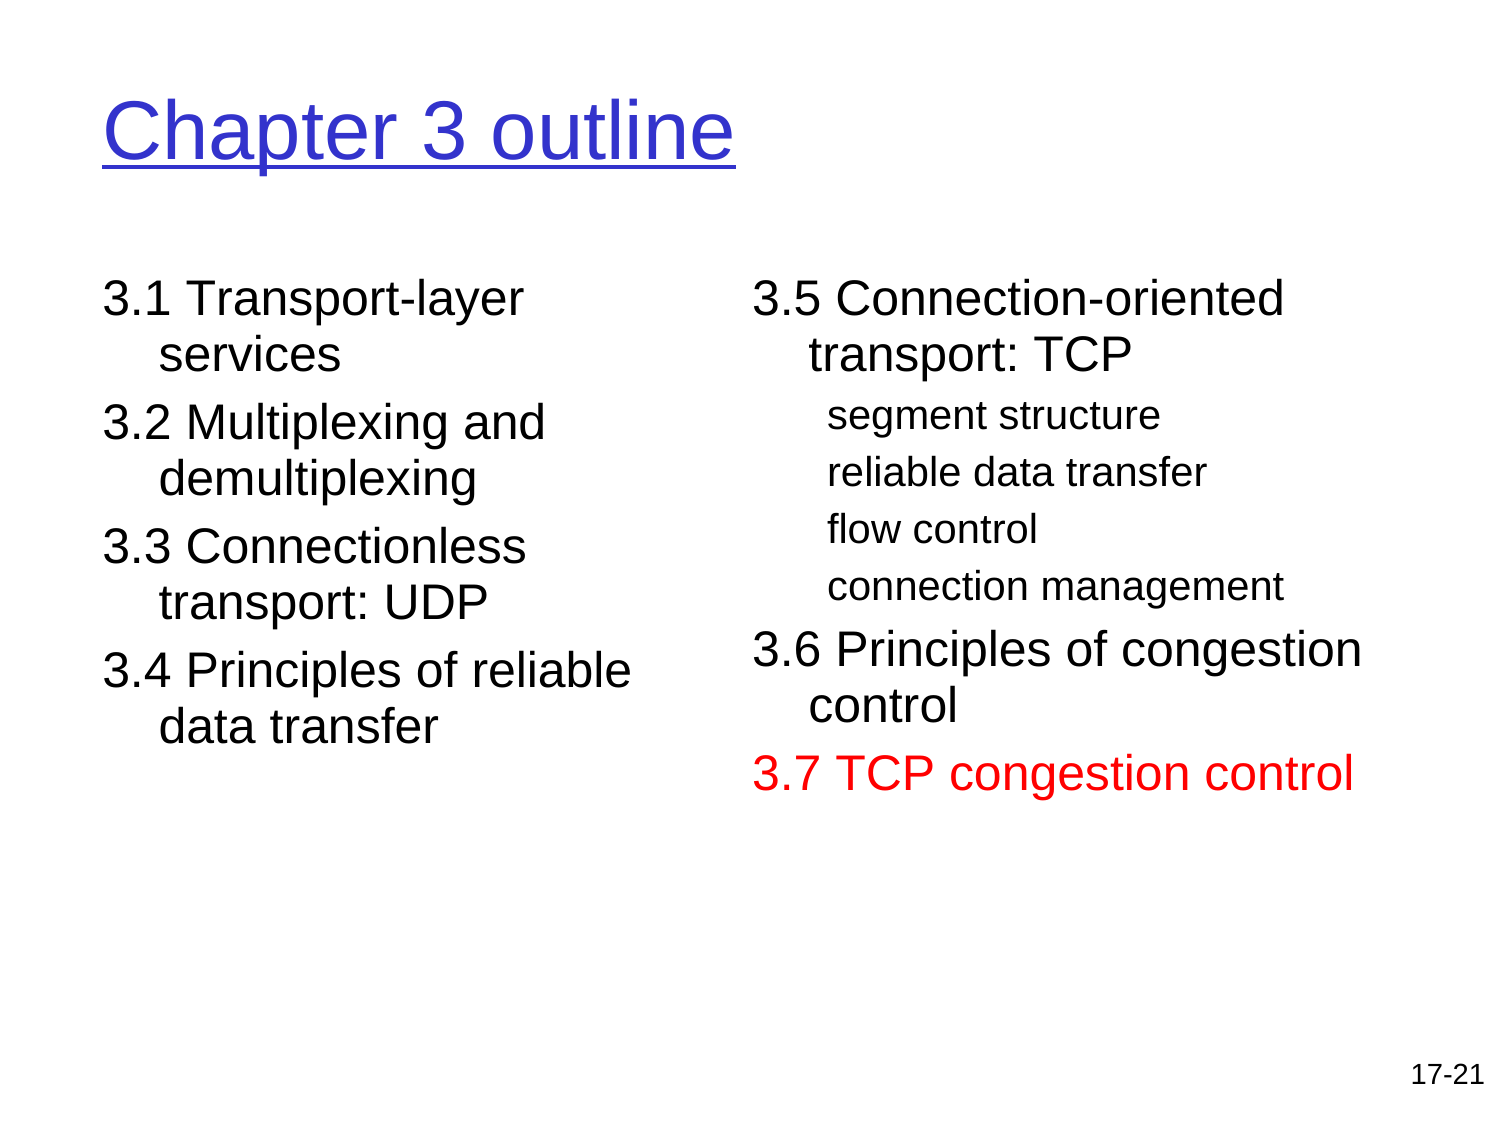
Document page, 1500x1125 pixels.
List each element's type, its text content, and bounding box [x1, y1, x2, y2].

title Chapter 3 outline [87, 37, 1363, 225]
list 3.5 Connection-oriented transport: TCP segment structure reliable data transfer flow control connection management 3.6 Principles of congestion control 3.7 TCP congestion control [737, 262, 1403, 1026]
list 3.1 Transport-layer services 3.2 Multiplexing and demultiplexing 3.3 Connectionless transport: UDP 3.4 Principles of reliable data transfer [87, 262, 713, 1026]
